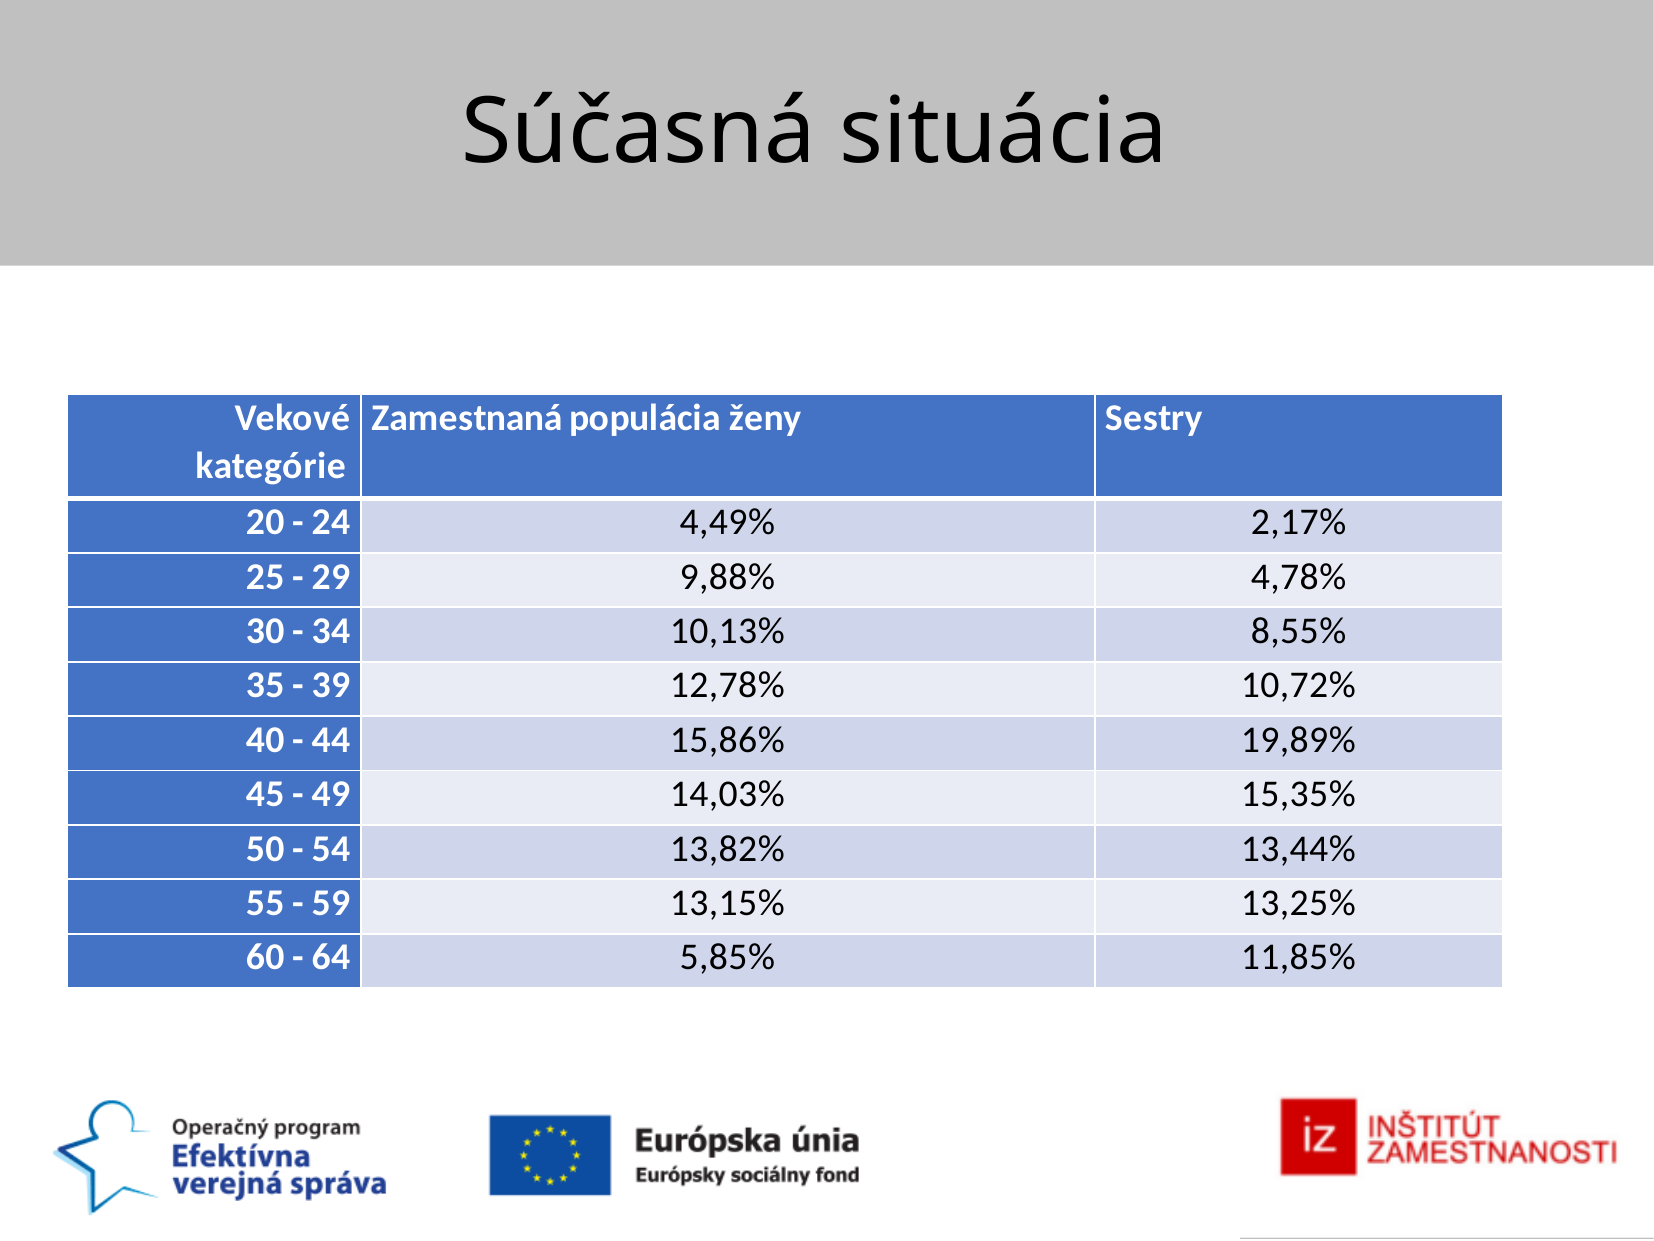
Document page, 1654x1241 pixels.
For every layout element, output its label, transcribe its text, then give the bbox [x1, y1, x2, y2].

picture [66, 383, 1506, 1003]
picture [1240, 1033, 1654, 1241]
title Súčasná situácia [88, 29, 1565, 236]
picture [29, 1062, 886, 1241]
